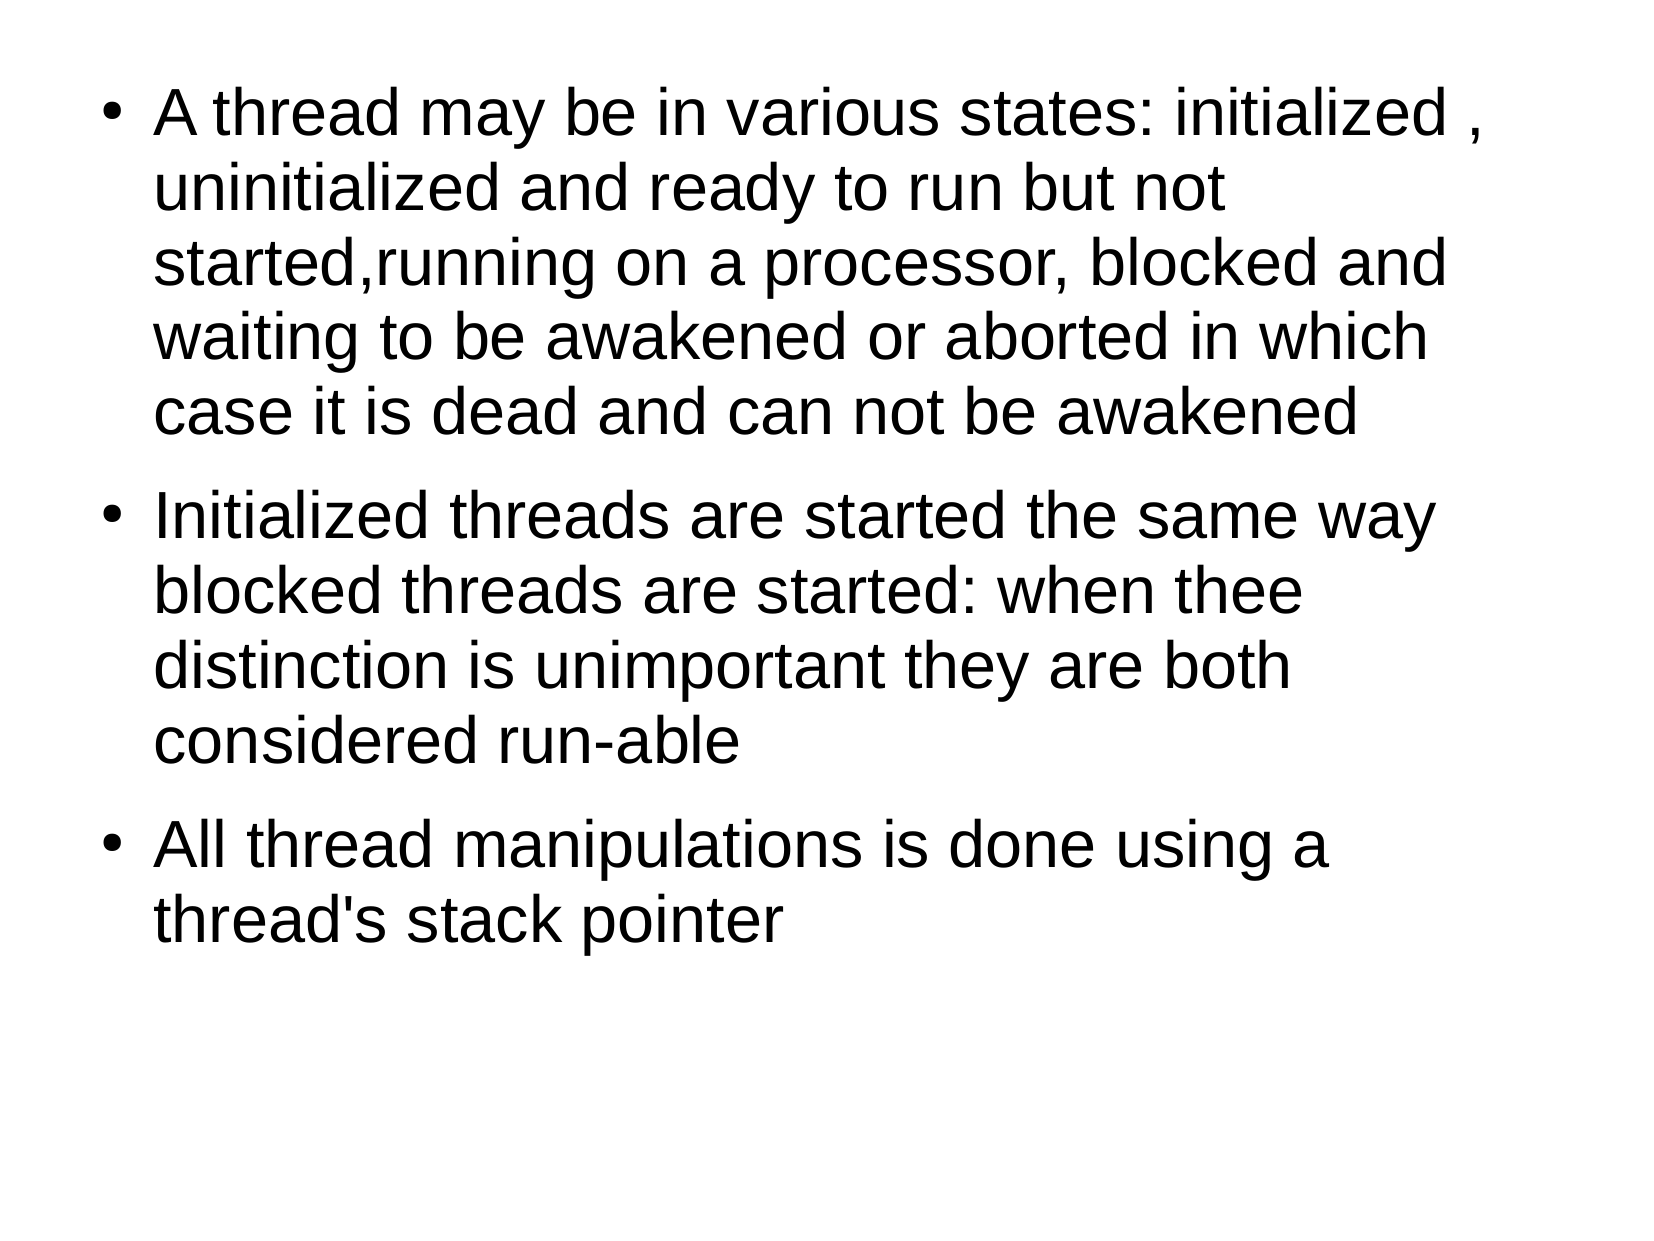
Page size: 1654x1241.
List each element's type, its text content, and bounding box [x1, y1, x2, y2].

list A thread may be in various states: initialized , uninitialized and ready to run but not started,running on a processor, blocked and waiting to be awakened or aborted in which case it is dead and can not be awakened Initialized threads are started the same way blocked threads are started: when thee distinction is unimportant they are both considered run-able All thread manipulations is done using a thread's stack pointer [82, 75, 1571, 1010]
